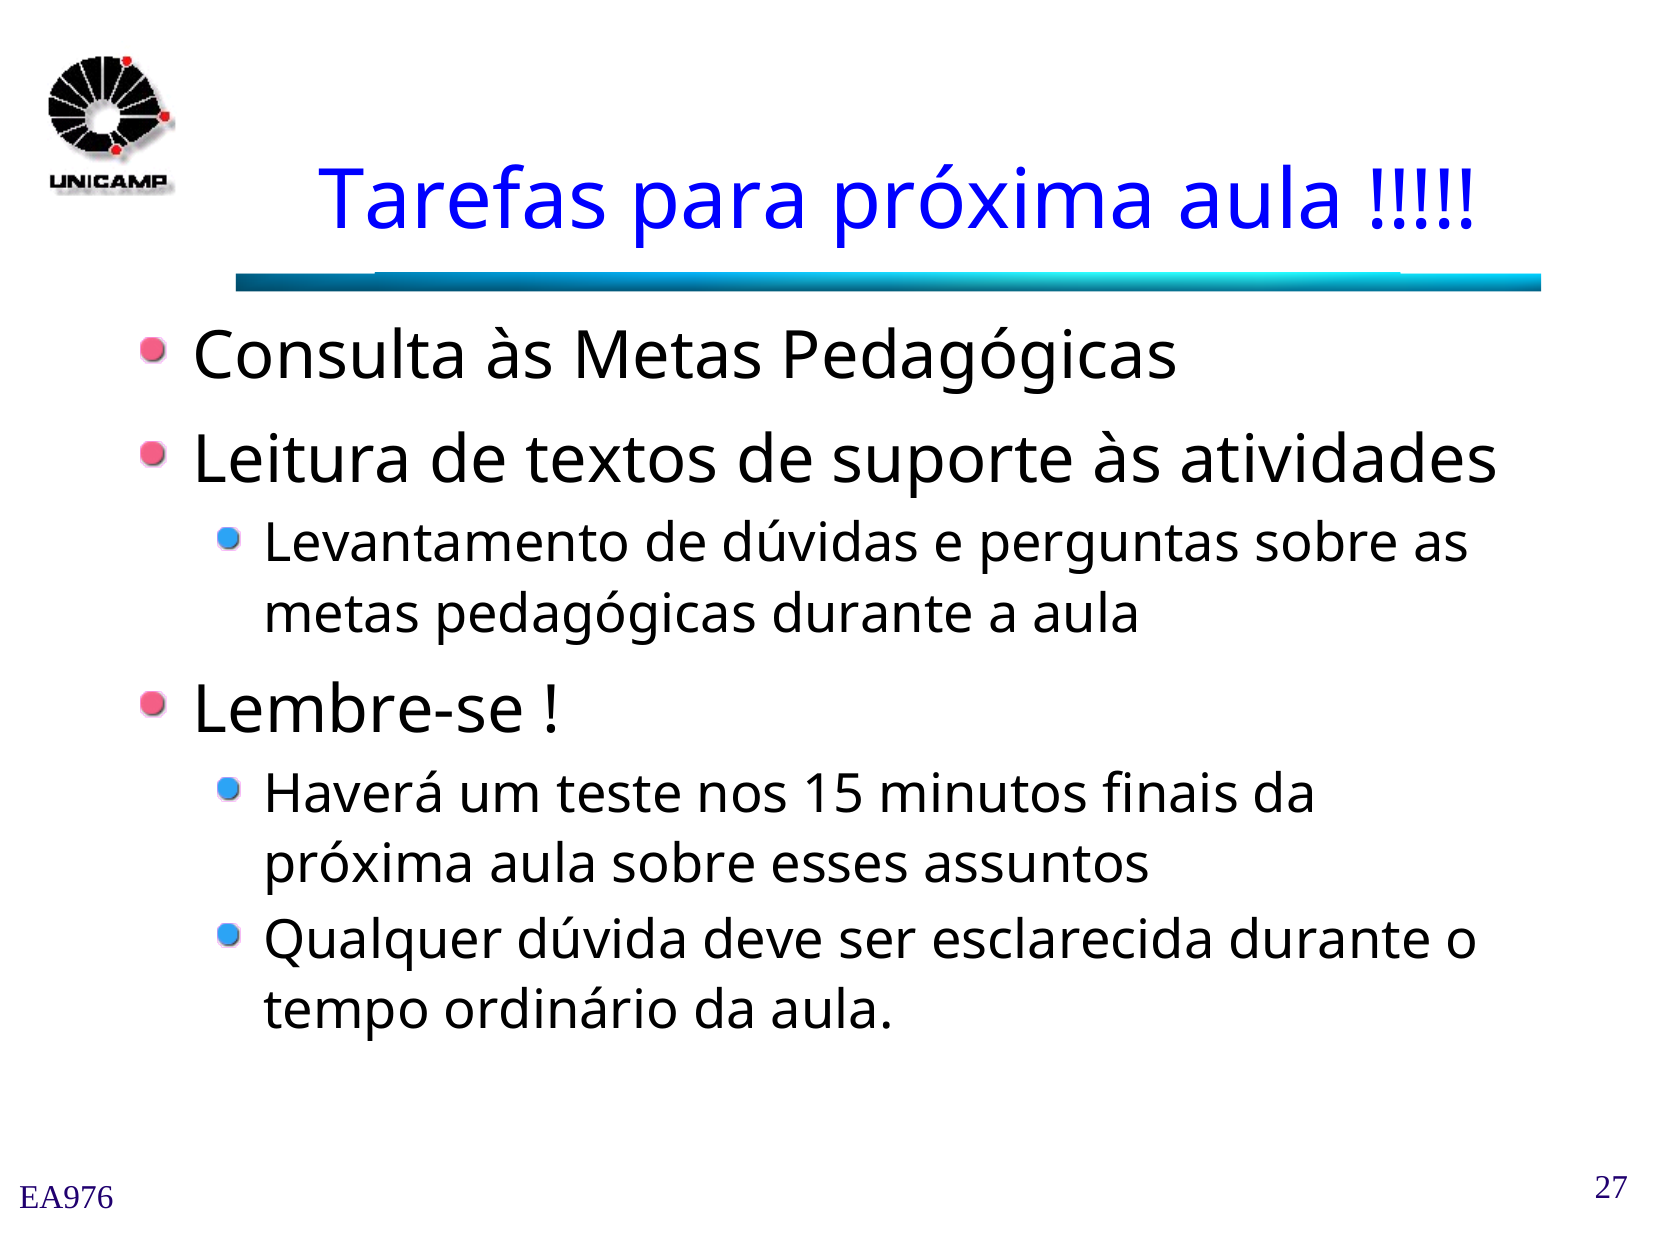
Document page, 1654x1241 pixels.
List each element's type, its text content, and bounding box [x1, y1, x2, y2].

list Consulta às Metas Pedagógicas Leitura de textos de suporte às atividades Levantamento de dúvidas e perguntas sobre as metas pedagógicas durante a aula Lembre-se ! Haverá um teste nos 15 minutos finais da próxima aula sobre esses assuntos Qualquer dúvida deve ser esclarecida durante o tempo ordinário da aula. [121, 309, 1534, 1022]
title Tarefas para próxima aula !!!!! [264, 42, 1534, 250]
picture [125, 272, 1654, 295]
